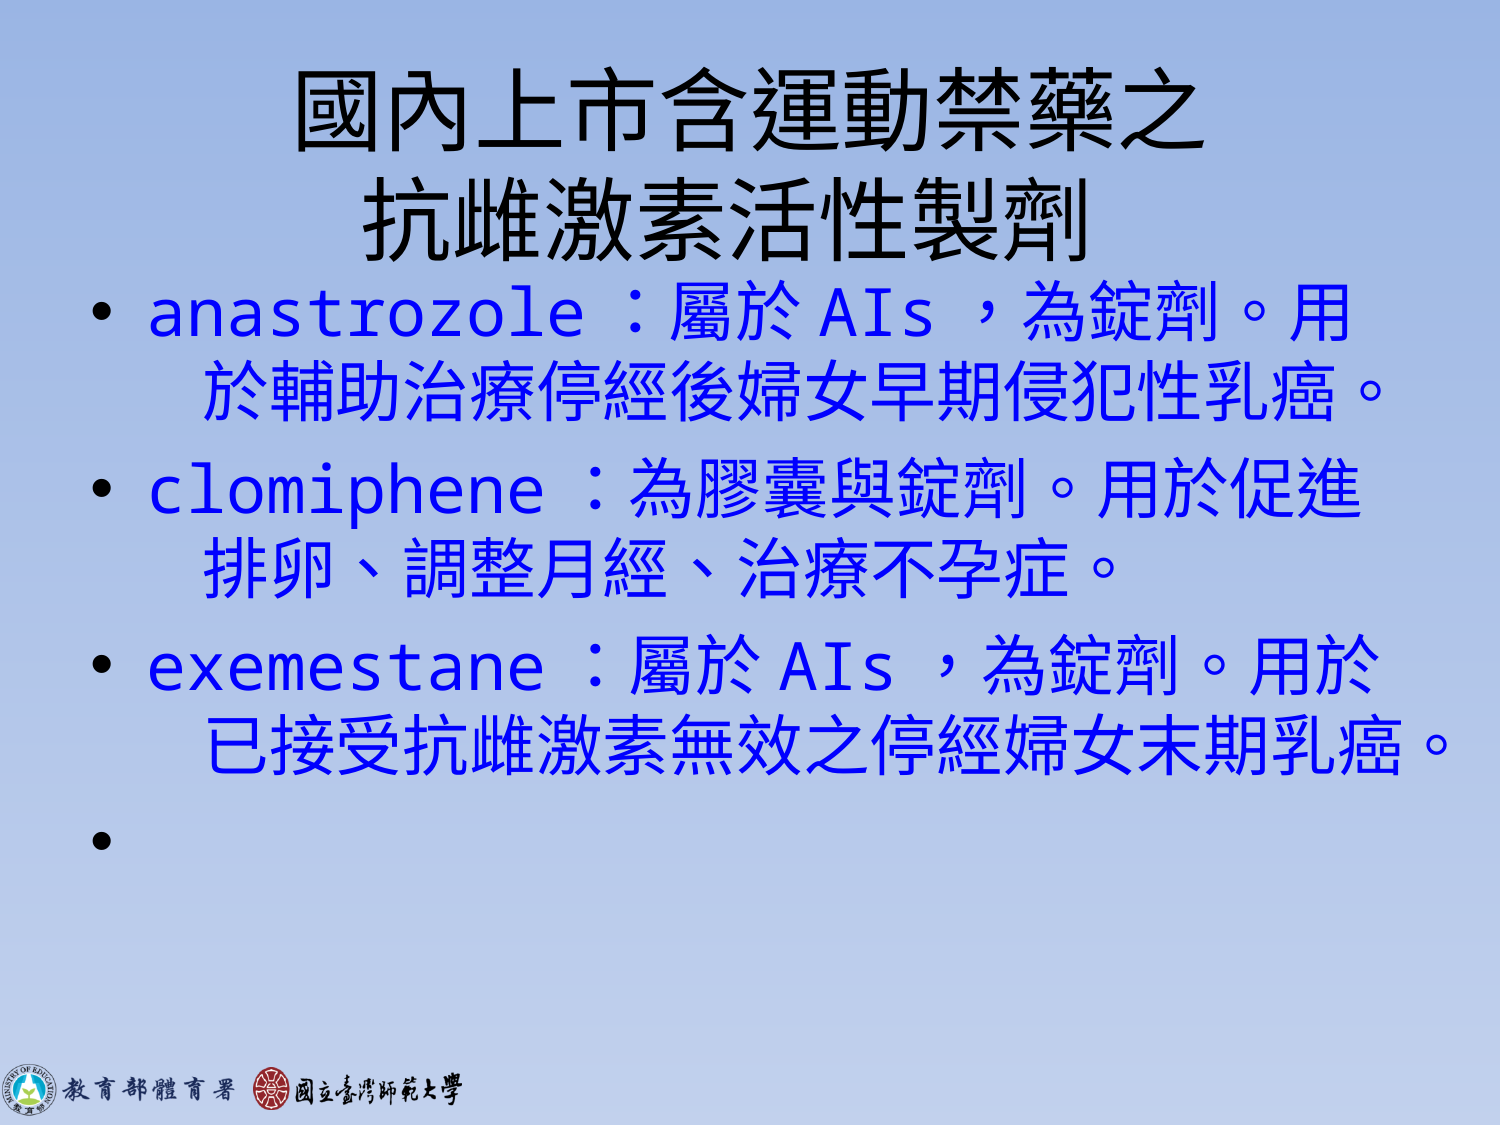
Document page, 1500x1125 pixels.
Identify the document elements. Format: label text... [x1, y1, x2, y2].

list anastrozole：屬於AIs，為錠劑。用於輔助治療停經後婦女早期侵犯性乳癌。 clomiphene：為膠囊與錠劑。用於促進排卵、調整月經、治療不孕症。 exemestane：屬於AIs，為錠劑。用於已接受抗雌激素無效之停經婦女末期乳癌。 [75, 262, 1426, 1005]
title 國內上市含運動禁藥之 抗雌激素活性製劑 [75, 45, 1426, 233]
